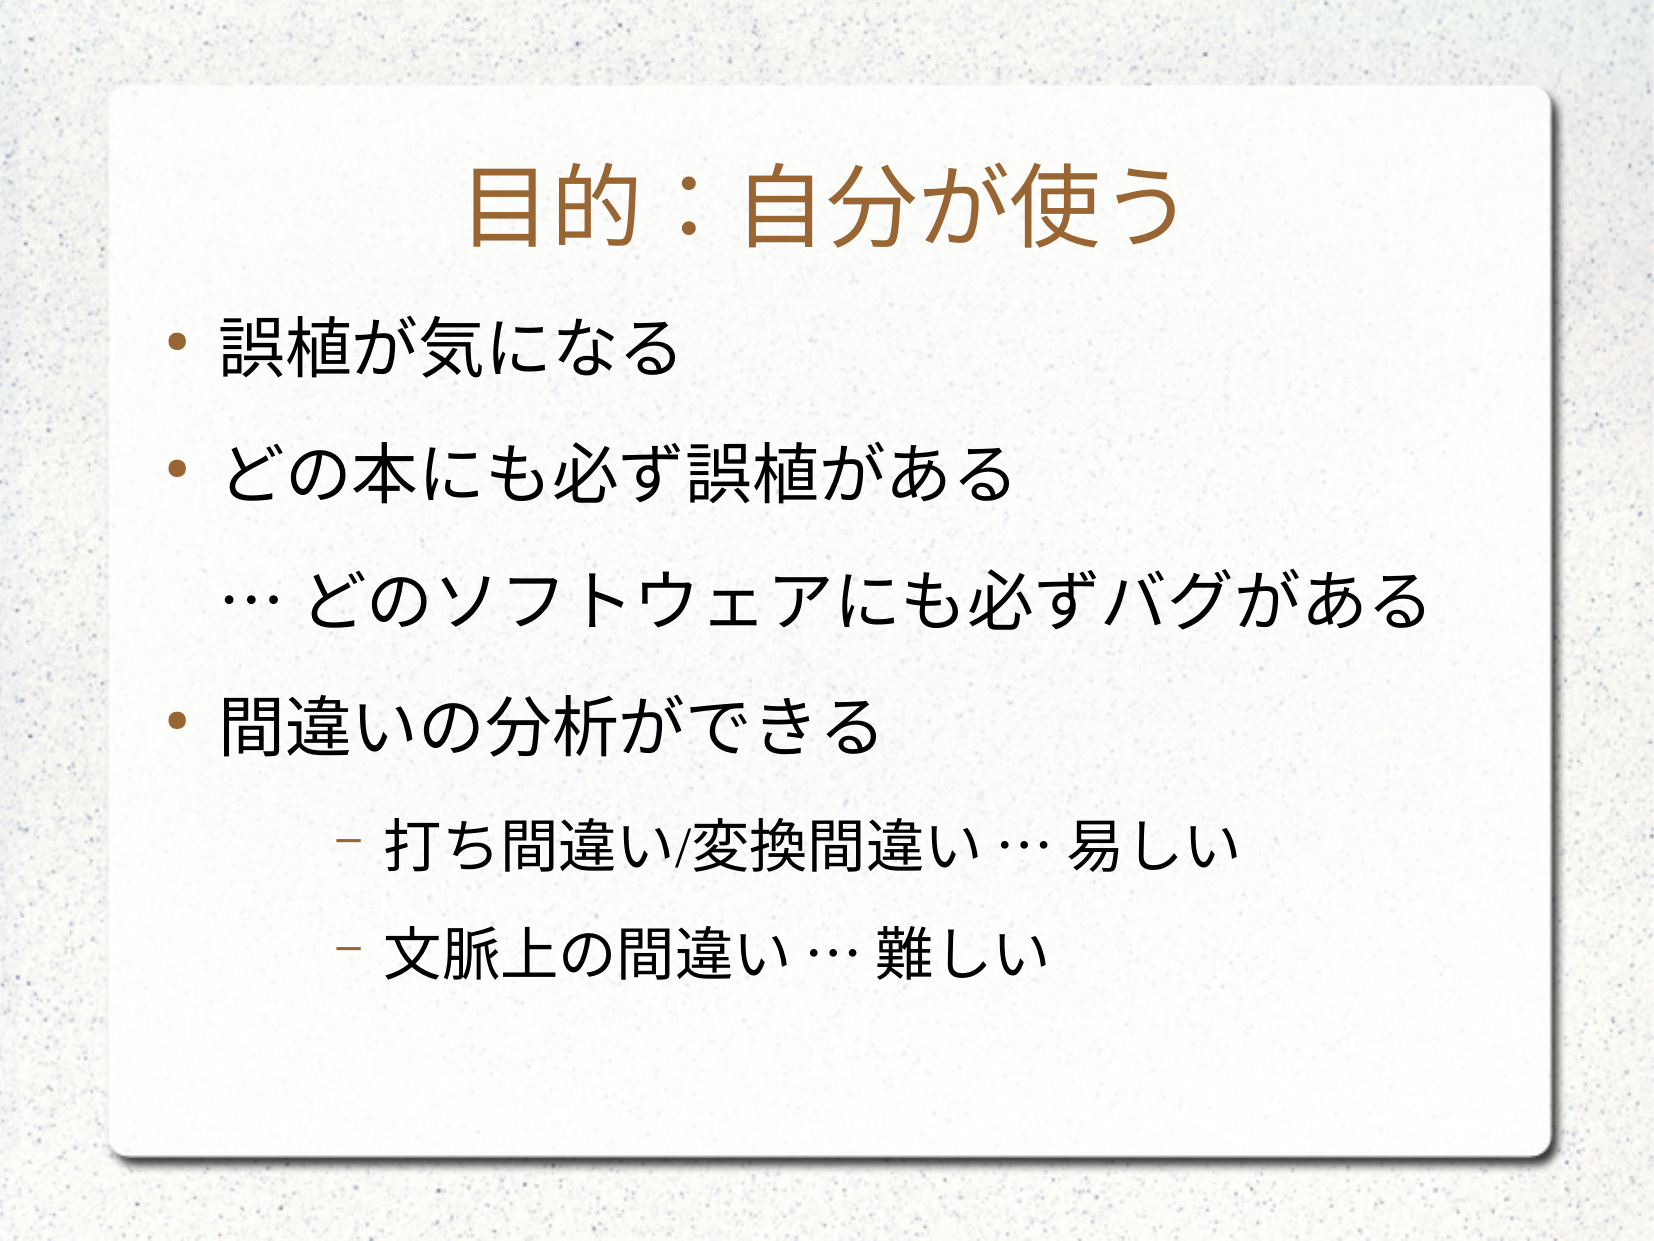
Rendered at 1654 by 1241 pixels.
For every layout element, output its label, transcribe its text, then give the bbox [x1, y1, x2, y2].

title 目的：自分が使う [118, 104, 1536, 297]
picture [0, 0, 1654, 1241]
list 誤植が気になる どの本にも必ず誤植がある … どのソフトウェアにも必ずバグがある 間違いの分析ができる 打ち間違い/変換間違い … 易しい 文脈上の間違い … 難しい [147, 295, 1506, 1100]
